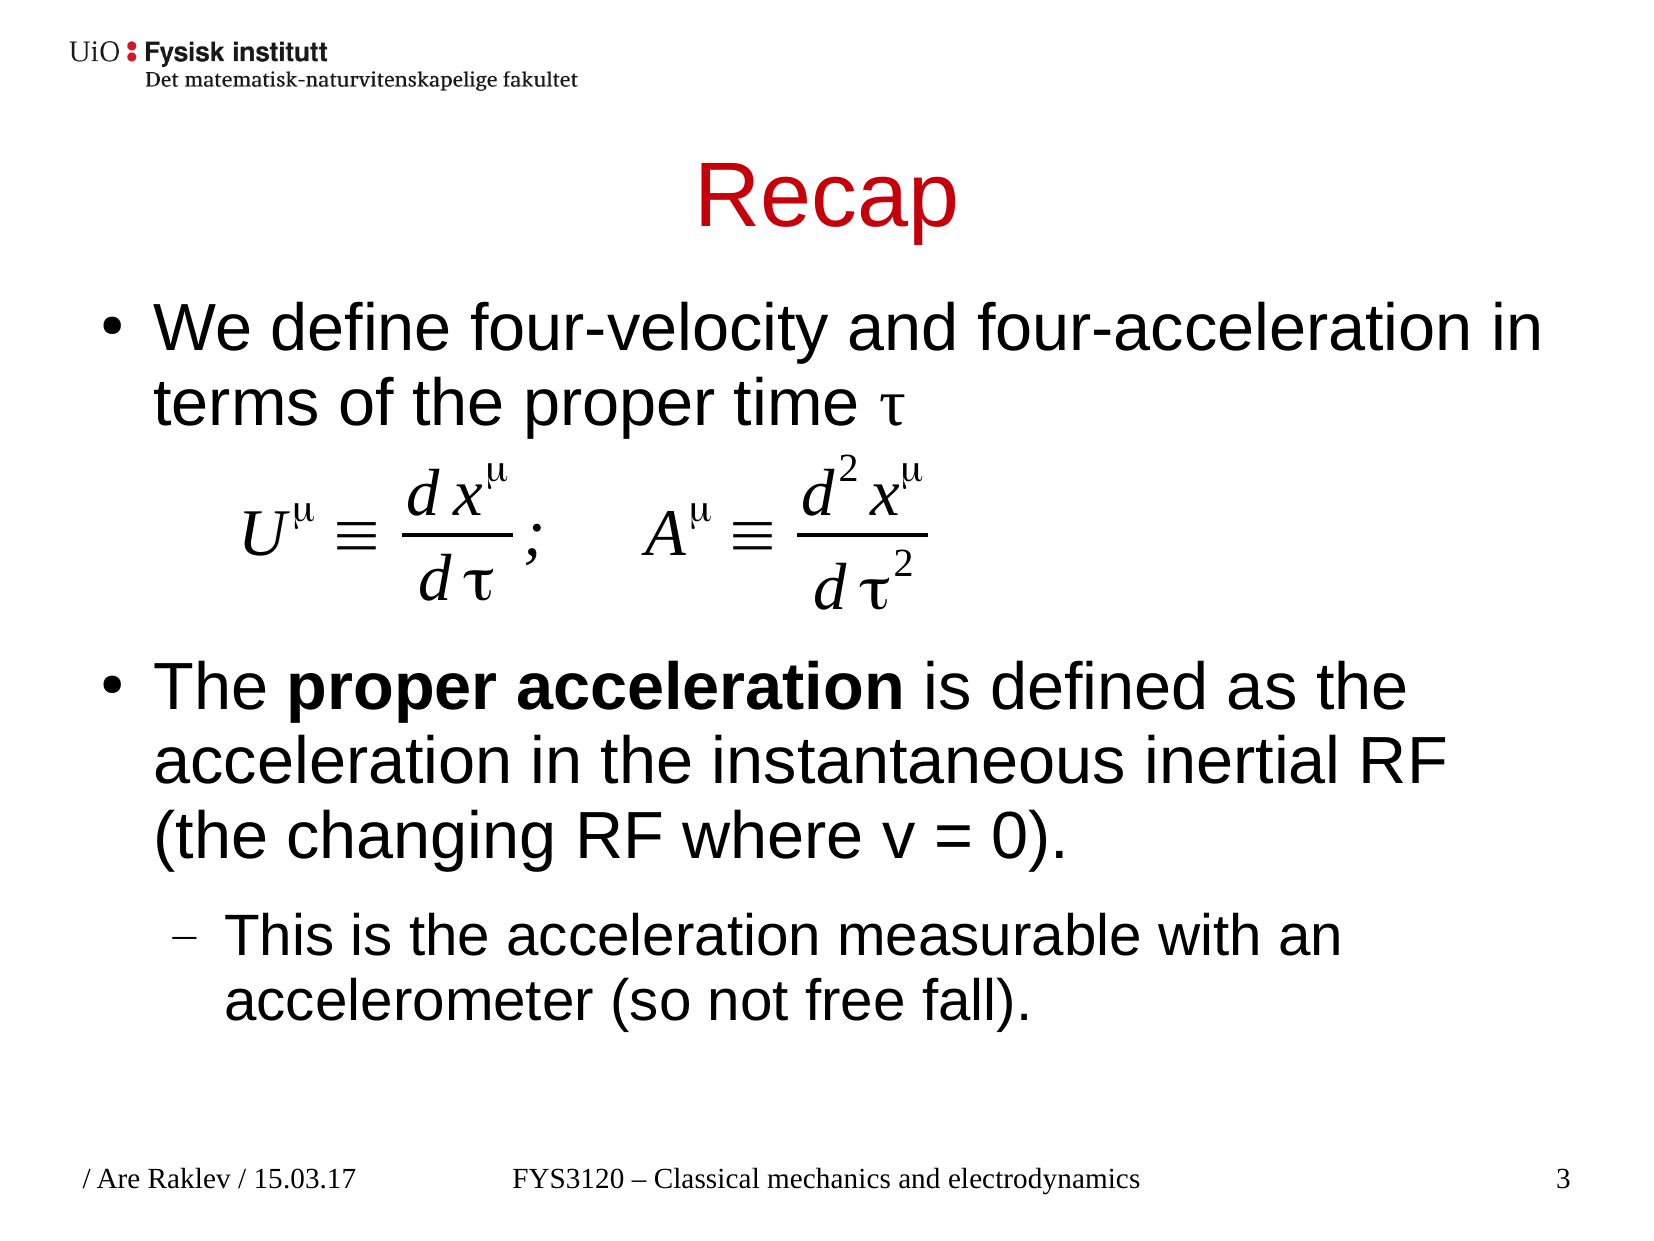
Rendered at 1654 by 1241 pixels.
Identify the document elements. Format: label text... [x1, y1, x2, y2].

title Recap [82, 90, 1571, 290]
picture [68, 37, 581, 93]
list We define four-velocity and four-acceleration in terms of the proper time τ The proper acceleration is defined as the acceleration in the instantaneous inertial RF (the changing RF where v = 0). This is the acceleration measurable with an accelerometer (so not free fall). [82, 290, 1571, 1147]
chart [231, 446, 938, 624]
